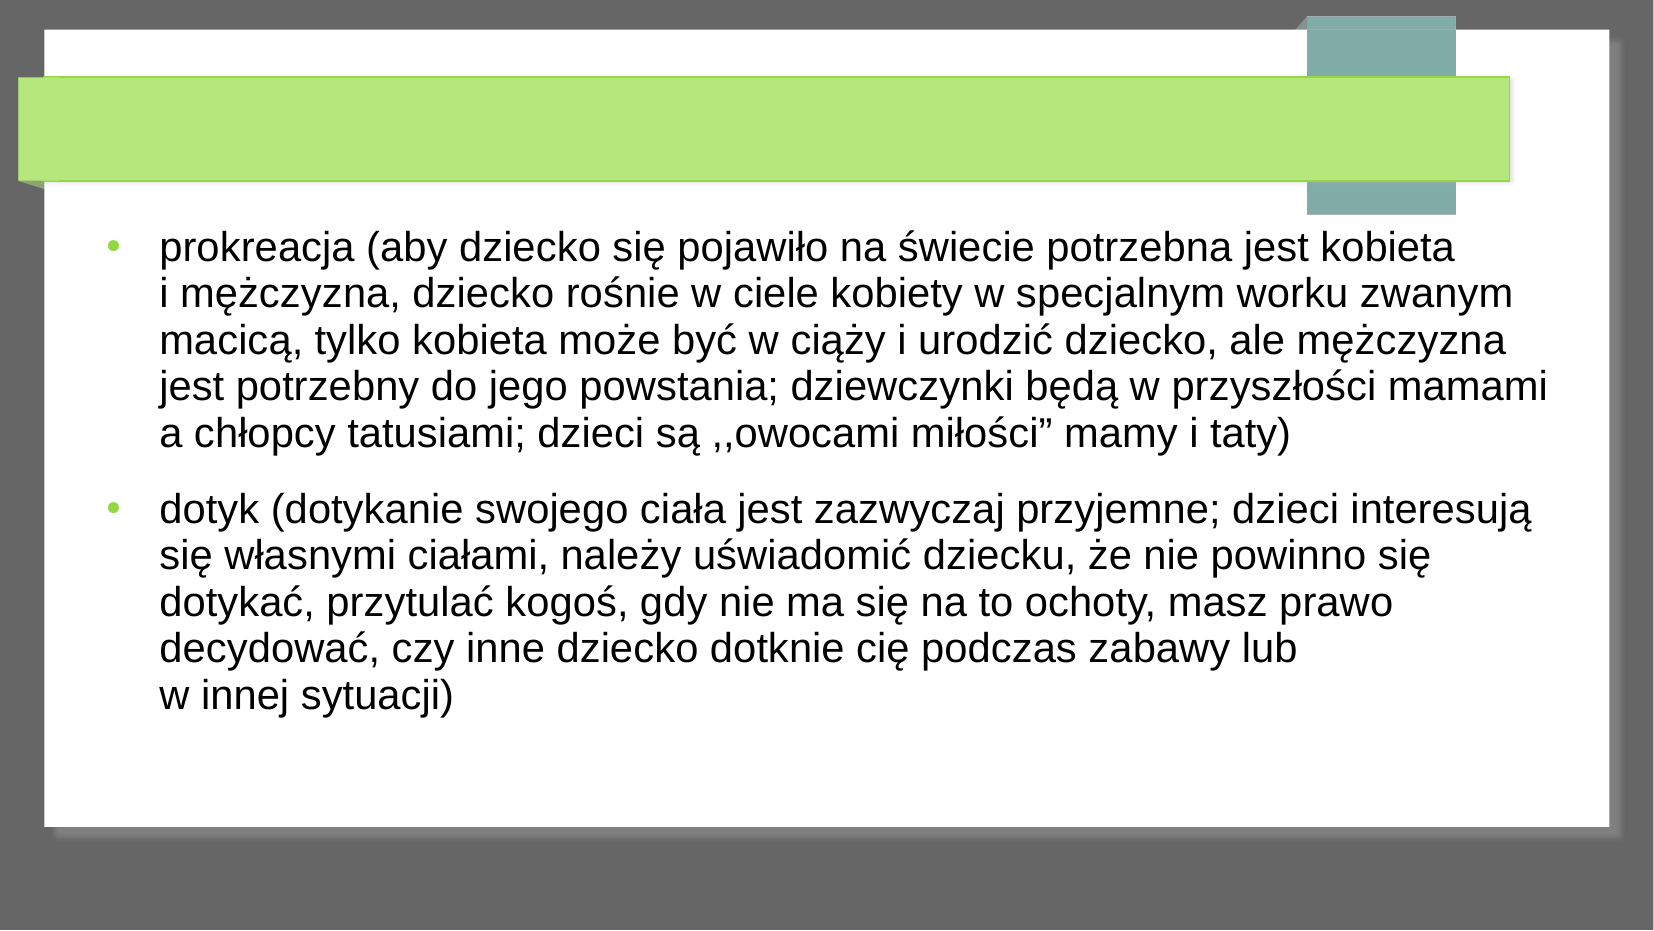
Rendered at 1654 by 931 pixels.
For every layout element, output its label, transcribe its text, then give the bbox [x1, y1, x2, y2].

list prokreacja (aby dziecko się pojawiło na świecie potrzebna jest kobieta i mężczyzna, dziecko rośnie w ciele kobiety w specjalnym worku zwanym macicą, tylko kobieta może być w ciąży i urodzić dziecko, ale mężczyzna jest potrzebny do jego powstania; dziewczynki będą w przyszłości mamami a chłopcy tatusiami; dzieci są ,,owocami miłości” mamy i taty) dotyk (dotykanie swojego ciała jest zazwyczaj przyjemne; dzieci interesują się własnymi ciałami, należy uświadomić dziecku, że nie powinno się dotykać, przytulać kogoś, gdy nie ma się na to ochoty, masz prawo decydować, czy inne dziecko dotknie cię podczas zabawy lub w innej sytuacji) [88, 147, 1565, 739]
